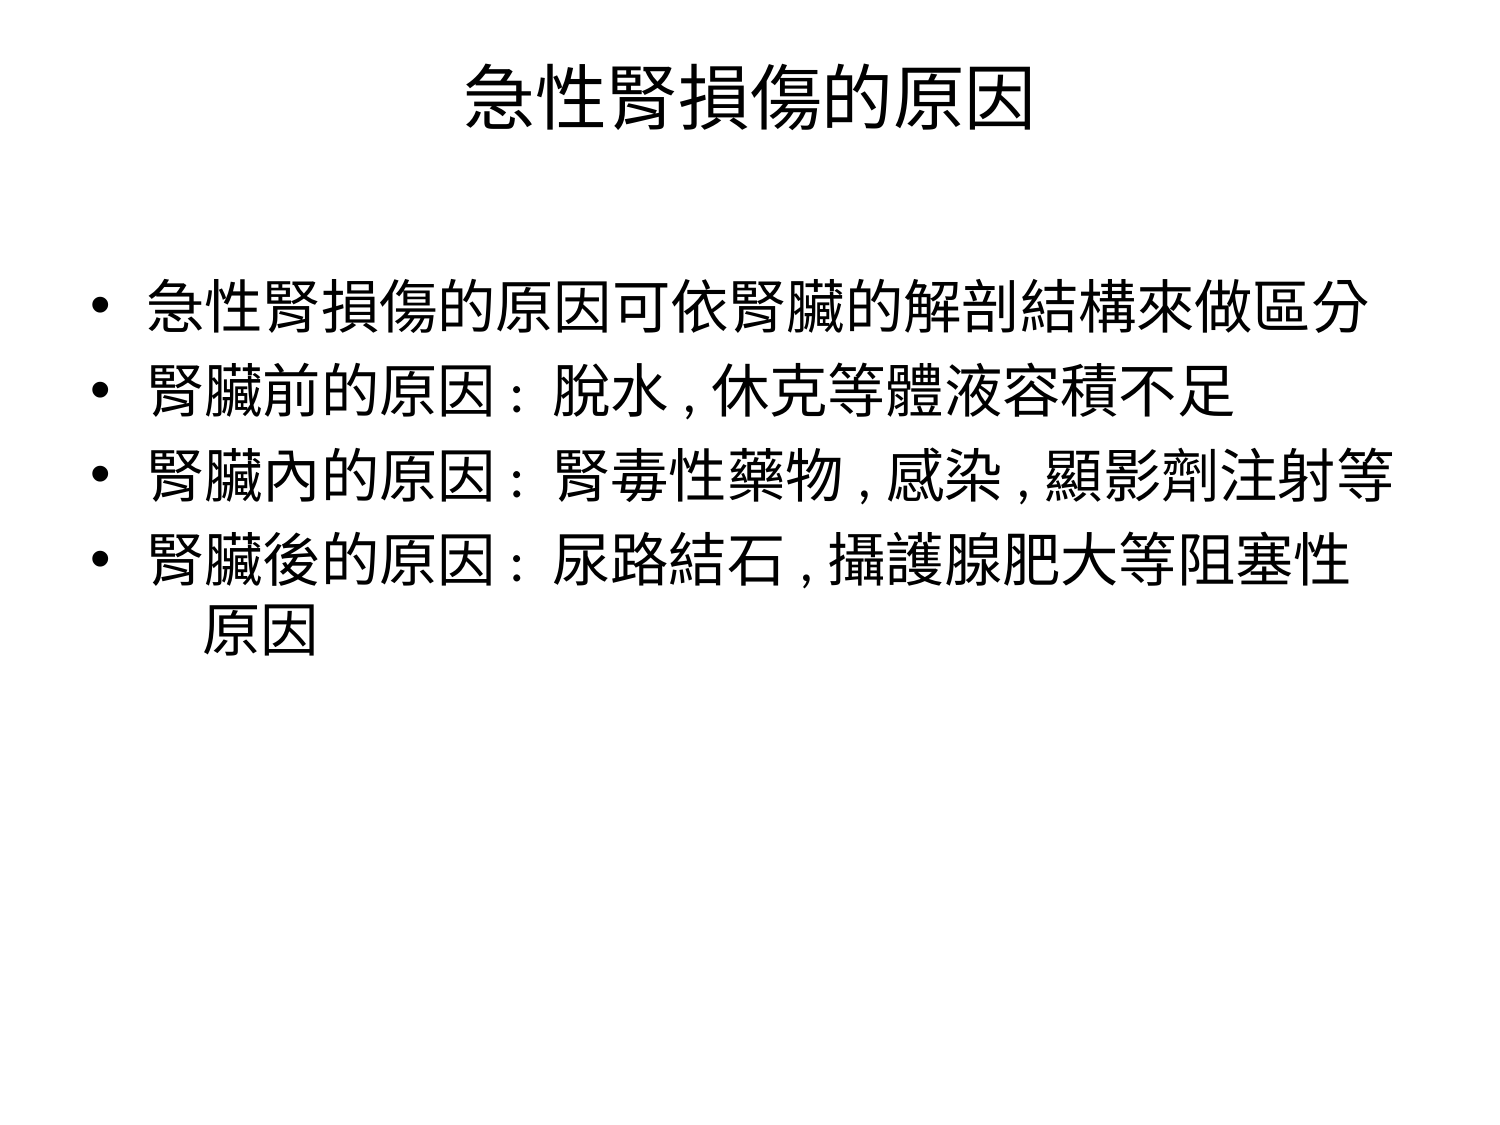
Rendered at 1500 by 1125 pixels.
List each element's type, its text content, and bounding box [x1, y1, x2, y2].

list 急性腎損傷的原因可依腎臟的解剖結構來做區分 腎臟前的原因: 脫水,休克等體液容積不足 腎臟內的原因: 腎毒性藥物,感染,顯影劑注射等 腎臟後的原因: 尿路結石,攝護腺肥大等阻塞性原因 [75, 262, 1426, 1005]
title 急性腎損傷的原因 [75, 45, 1426, 233]
